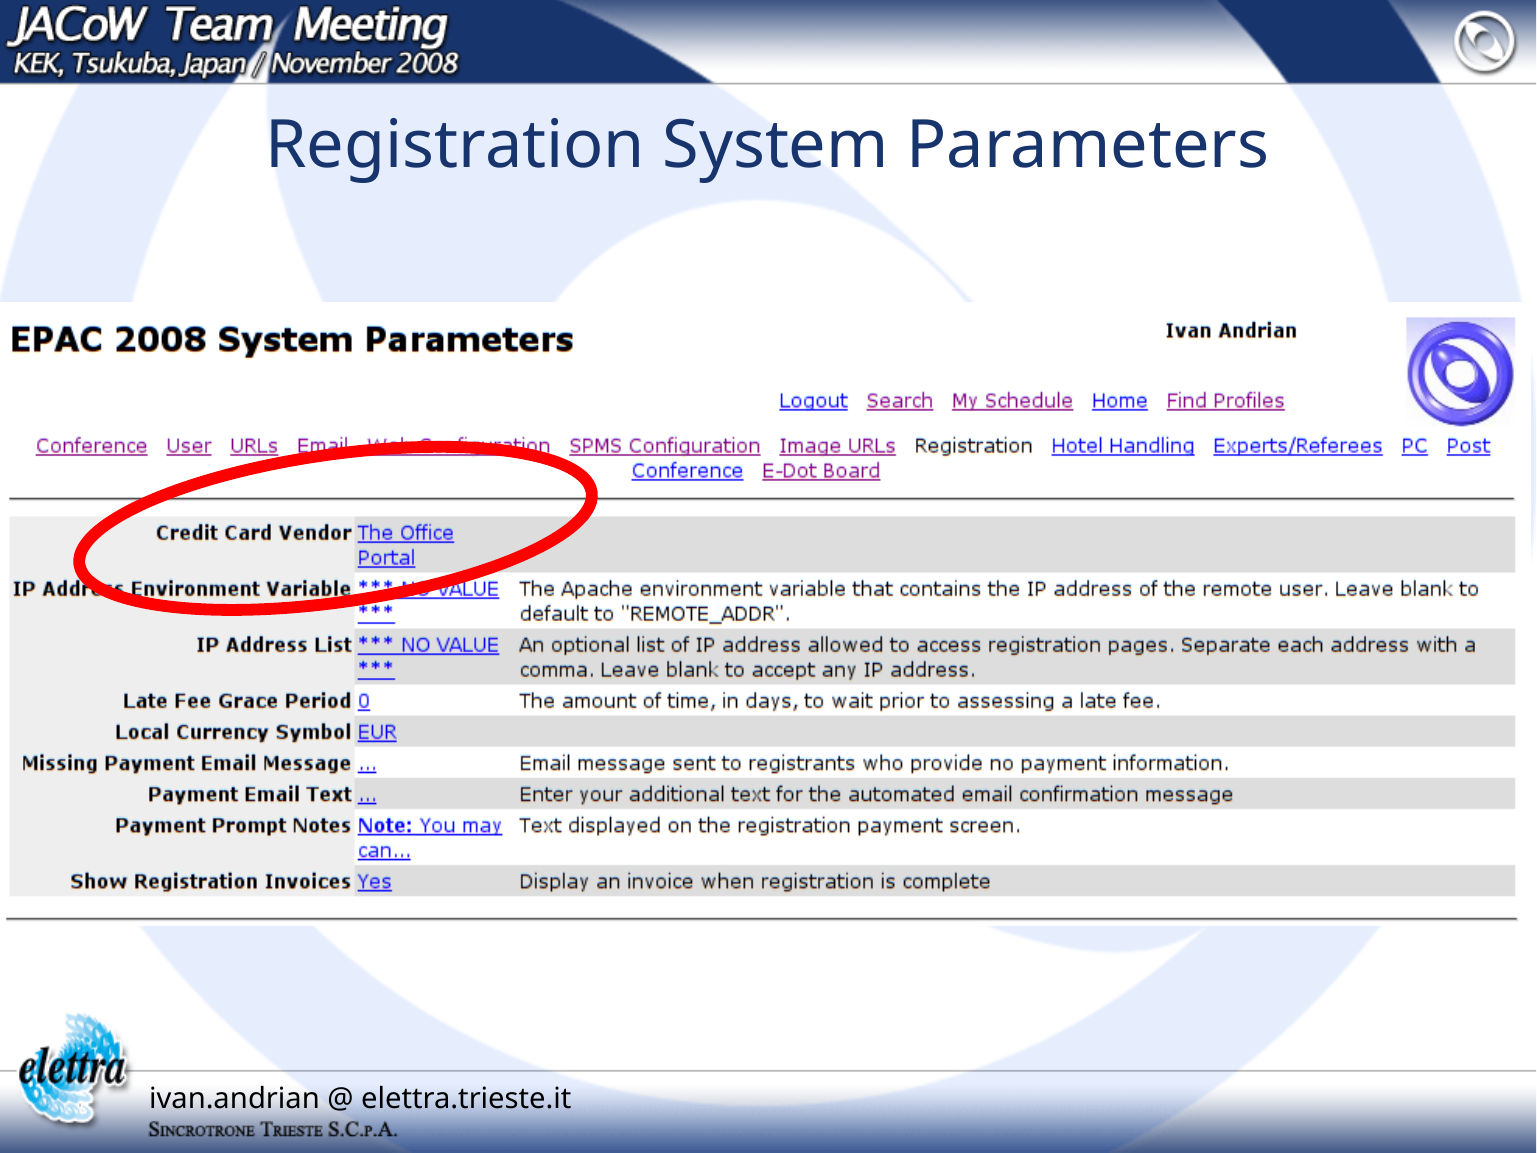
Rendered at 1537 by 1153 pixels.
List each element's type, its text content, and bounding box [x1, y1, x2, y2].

picture [0, 0, 1537, 1153]
text_box [79, 446, 592, 610]
title Registration System Parameters [76, 53, 1460, 231]
